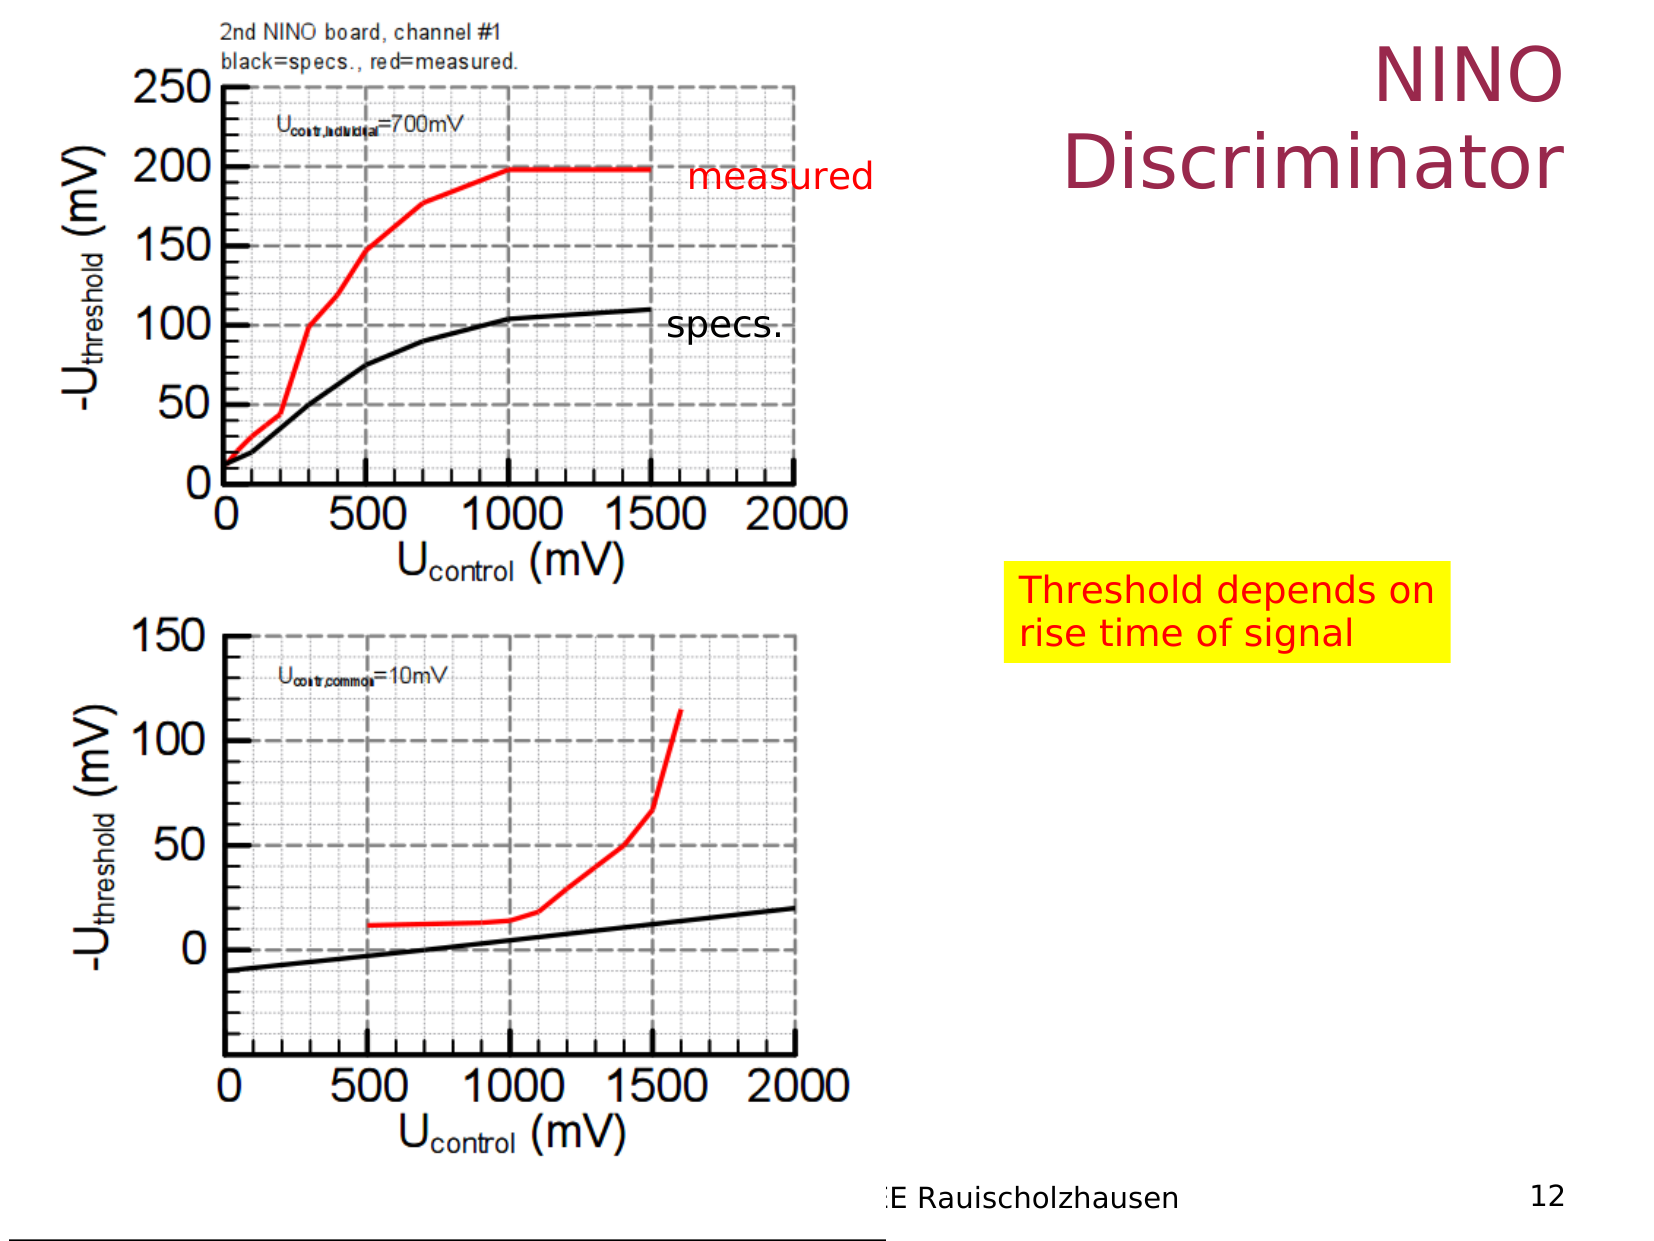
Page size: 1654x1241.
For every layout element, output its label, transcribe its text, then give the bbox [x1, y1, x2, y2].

text_box specs. [651, 295, 798, 354]
text_box Threshold depends on rise time of signal [1003, 561, 1442, 663]
title NINO Discriminator [944, 1, 1565, 237]
picture [9, 0, 886, 1241]
text_box measured [672, 147, 886, 206]
